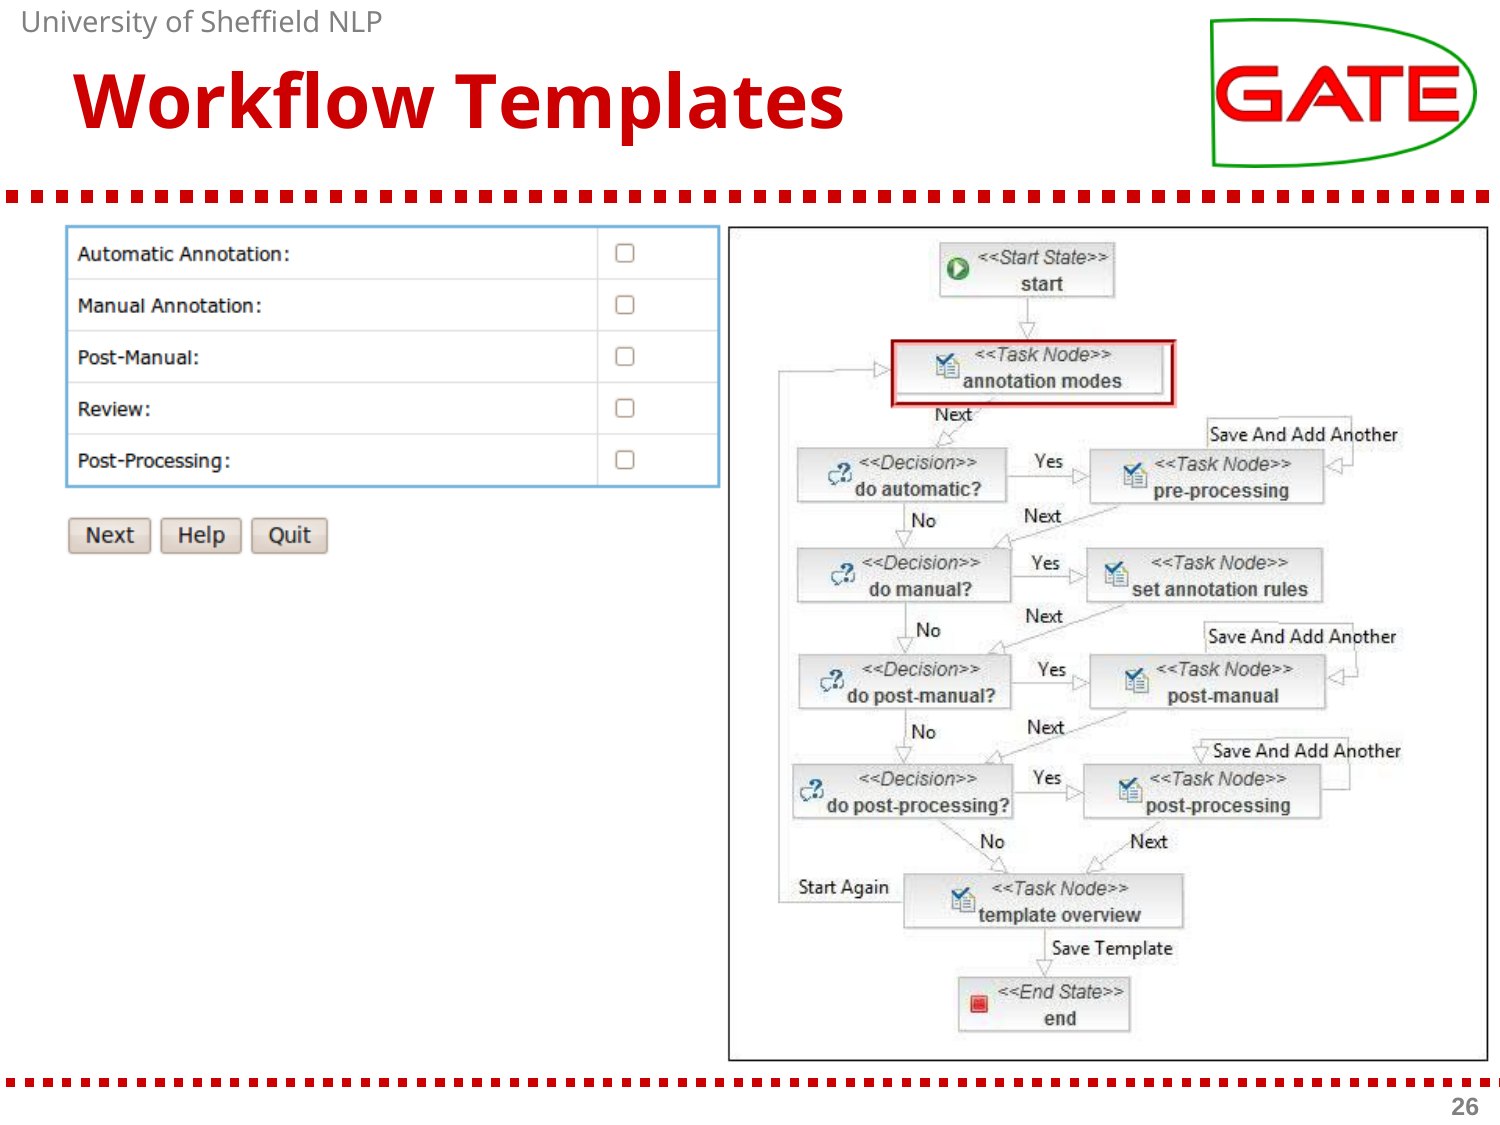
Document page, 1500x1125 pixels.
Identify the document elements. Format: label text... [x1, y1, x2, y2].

title Workflow Templates [58, 0, 1407, 152]
picture [56, 219, 1500, 1074]
picture [1210, 18, 1477, 168]
text_box <number> [1144, 1082, 1495, 1125]
